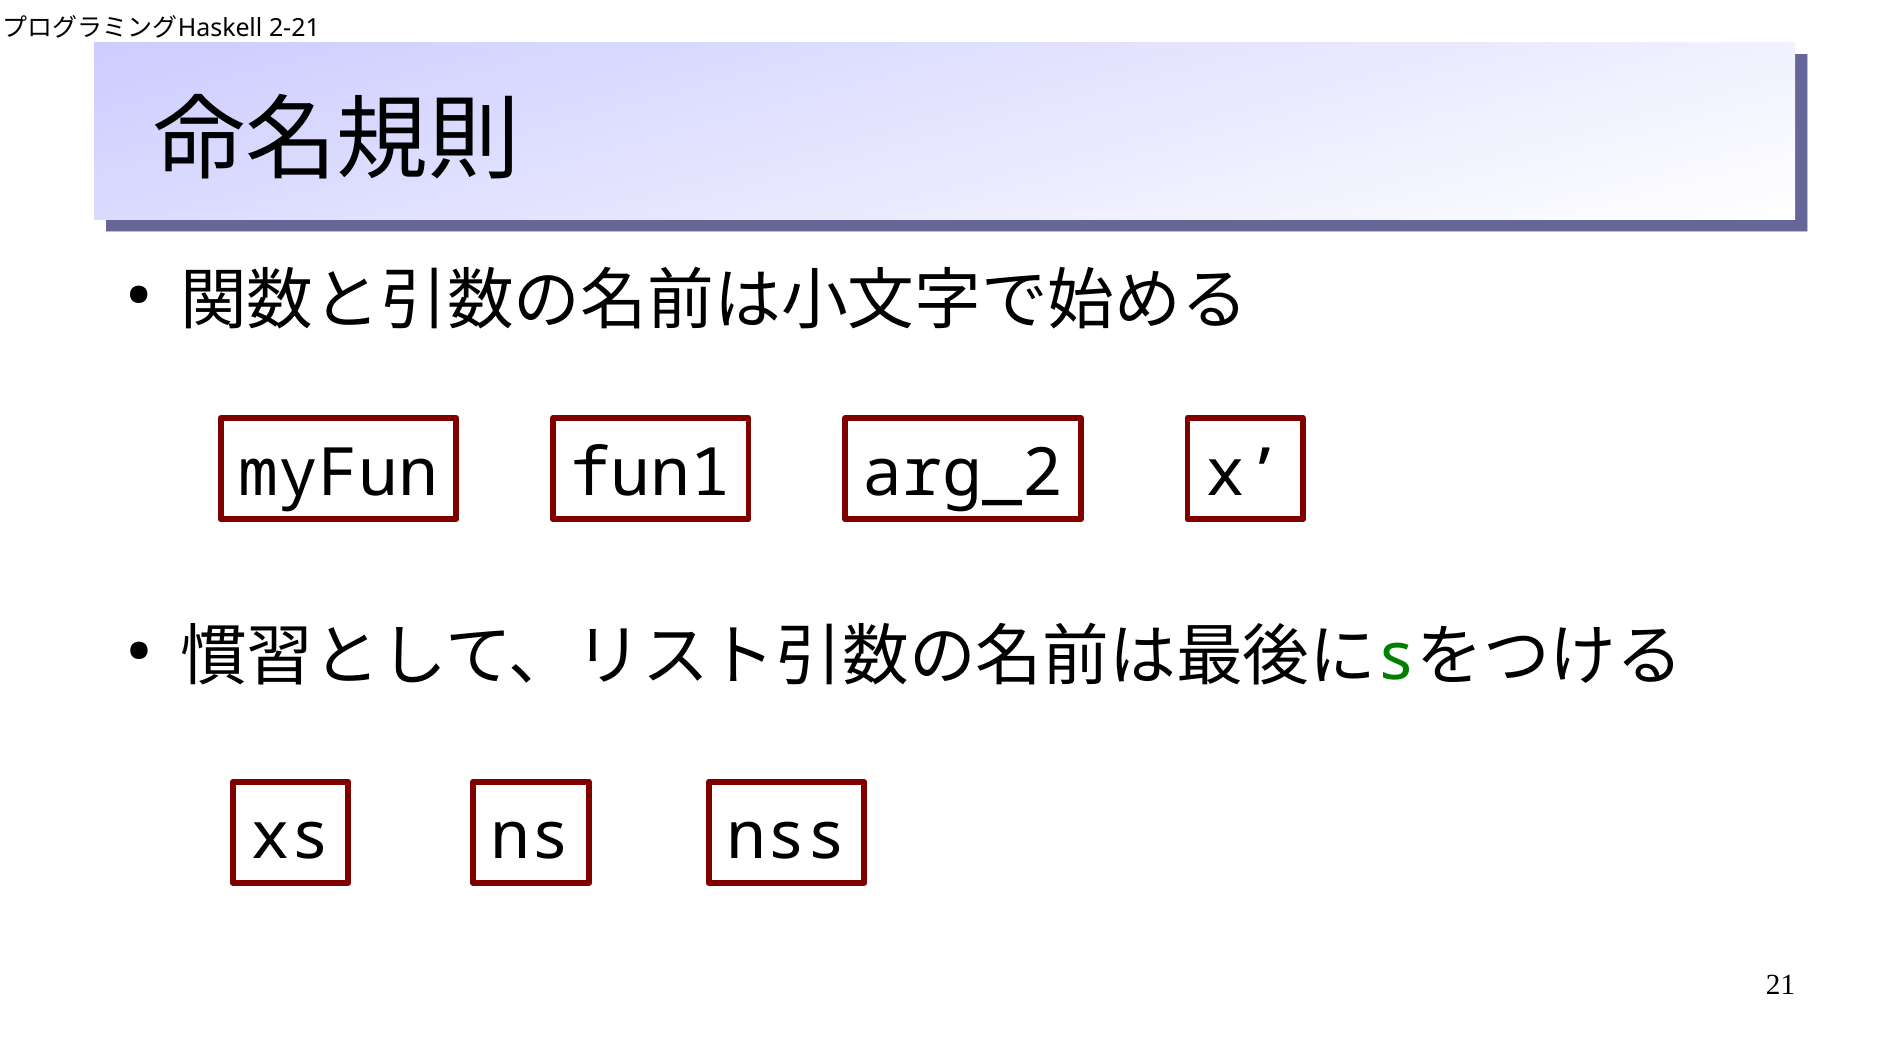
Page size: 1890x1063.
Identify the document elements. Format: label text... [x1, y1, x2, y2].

text_box nss [708, 781, 865, 883]
list 慣習として、リスト引数の名前は最後にsをつける [94, 605, 1796, 707]
text_box xs [232, 781, 349, 883]
text_box ns [473, 781, 589, 883]
text_box arg_2 [845, 418, 1081, 520]
list 関数と引数の名前は小文字で始める [94, 248, 1796, 351]
text_box x’ [1187, 418, 1304, 520]
text_box myFun [220, 418, 457, 520]
title 命名規則 [94, 42, 1796, 220]
text_box fun1 [552, 418, 749, 520]
